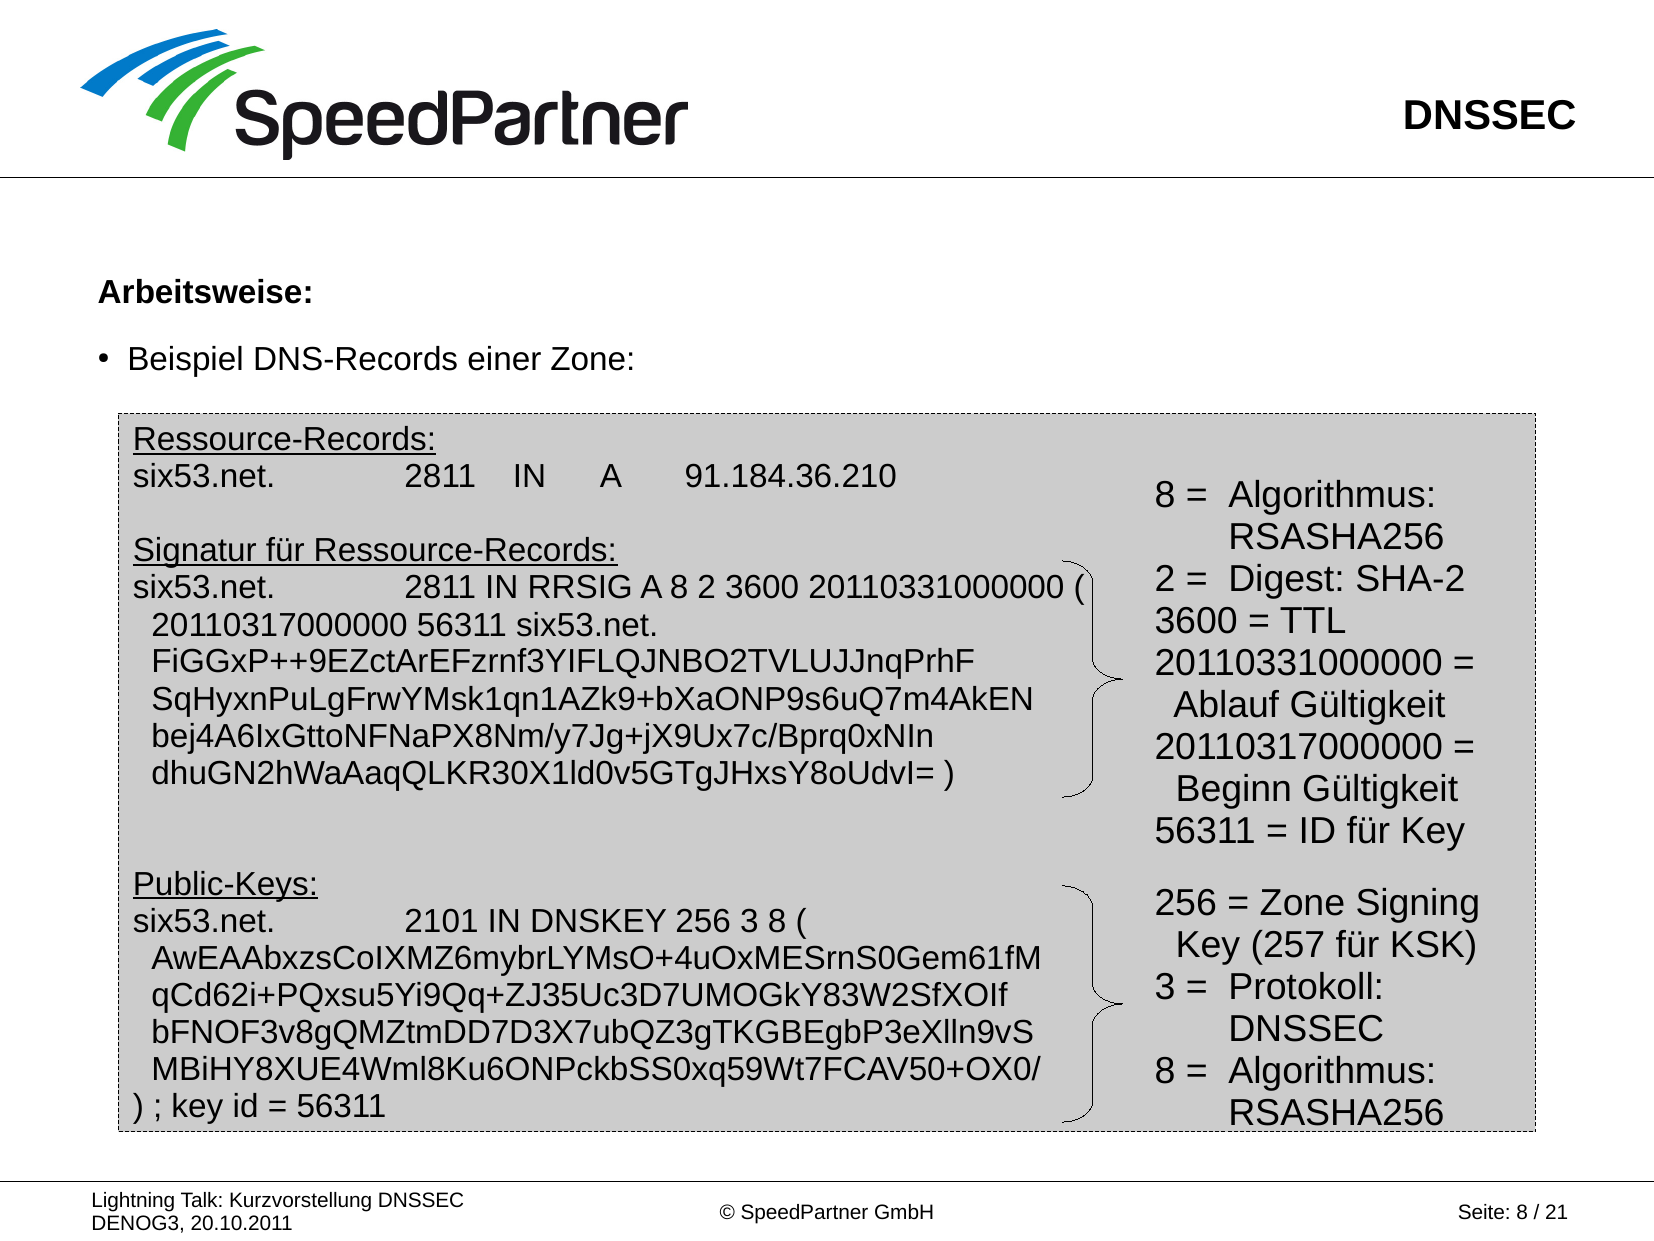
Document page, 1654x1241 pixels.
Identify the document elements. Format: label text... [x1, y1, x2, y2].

text_box Ressource-Records: six53.net. 2811 IN A 91.184.36.210 Signatur für Ressource-Records: six53.net. 2811 IN RRSIG A 8 2 3600 20110331000000 ( 20110317000000 56311 six53.net. FiGGxP++9EZctArEFzrnf3YIFLQJNBO2TVLUJJnqPrhF SqHyxnPuLgFrwYMsk1qn1AZk9+bXaONP9s6uQ7m4AkEN bej4A6IxGttoNFNaPX8Nm/y7Jg+jX9Ux7c/Bprq0xNIn dhuGN2hWaAaqQLKR30X1ld0v5GTgJHxsY8oUdvI= ) Public-Keys: six53.net. 2101 IN DNSKEY 256 3 8 ( AwEAAbxzsCoIXMZ6mybrLYMsO+4uOxMESrnS0Gem61fM qCd62i+PQxsu5Yi9Qq+ZJ35Uc3D7UMOGkY83W2SfXOIf bFNOF3v8gQMZtmDD7D3X7ubQZ3gTKGBEgbP3eXlln9vS MBiHY8XUE4Wml8Ku6ONPckbSS0xq59Wt7FCAV50+OX0/ ) ; key id = 56311 [118, 413, 1536, 1132]
text_box Arbeitsweise: Beispiel DNS-Records einer Zone: [82, 265, 1565, 1163]
text_box 256 = Zone Signing Key (257 für KSK) 3 = Protokoll: DNSSEC 8 = Algorithmus: RSASHA256 [1139, 874, 1524, 1141]
text_box 8 = Algorithmus: RSASHA256 2 = Digest: SHA-2 3600 = TTL 20110331000000 = Ablauf Gültigkeit 20110317000000 = Beginn Gültigkeit 56311 = ID für Key [1139, 466, 1524, 860]
picture [80, 29, 688, 160]
title DNSSEC [590, 70, 1577, 160]
